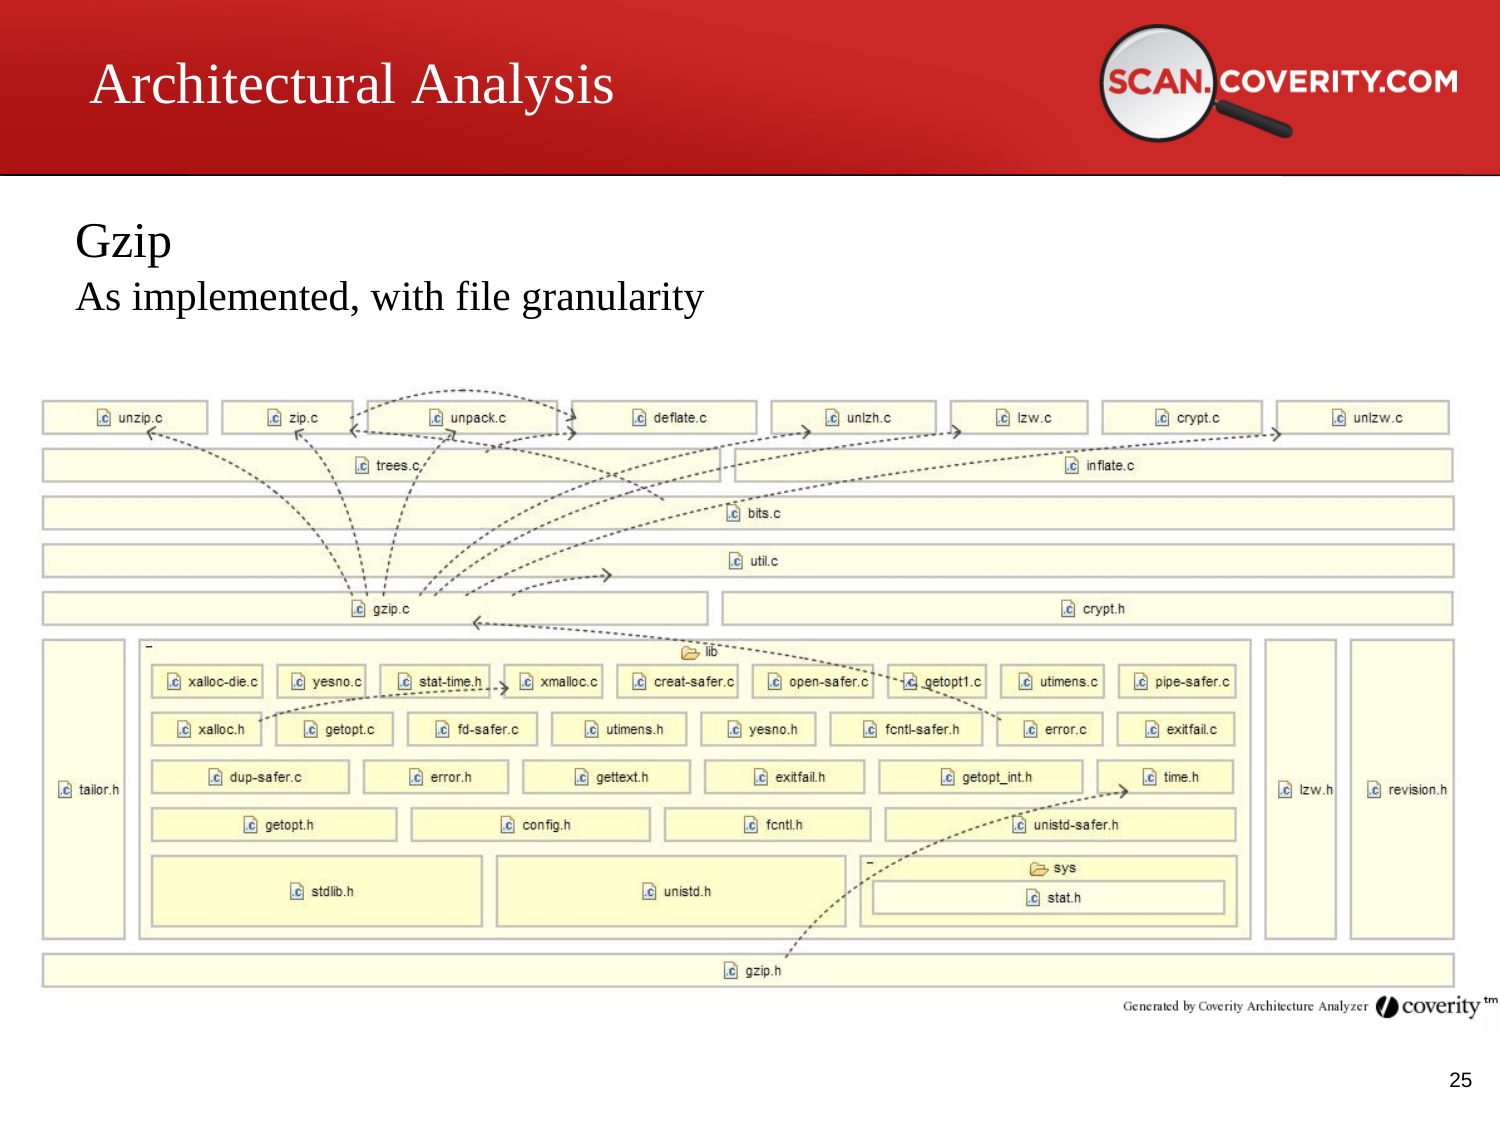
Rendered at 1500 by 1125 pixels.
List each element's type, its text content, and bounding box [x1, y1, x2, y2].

list Gzip As implemented, with file granularity [75, 212, 1425, 966]
picture [0, 0, 1500, 174]
picture [0, 356, 1499, 1032]
text_box 1 [1137, 1062, 1488, 1103]
title Architectural Analysis [75, 17, 1100, 150]
